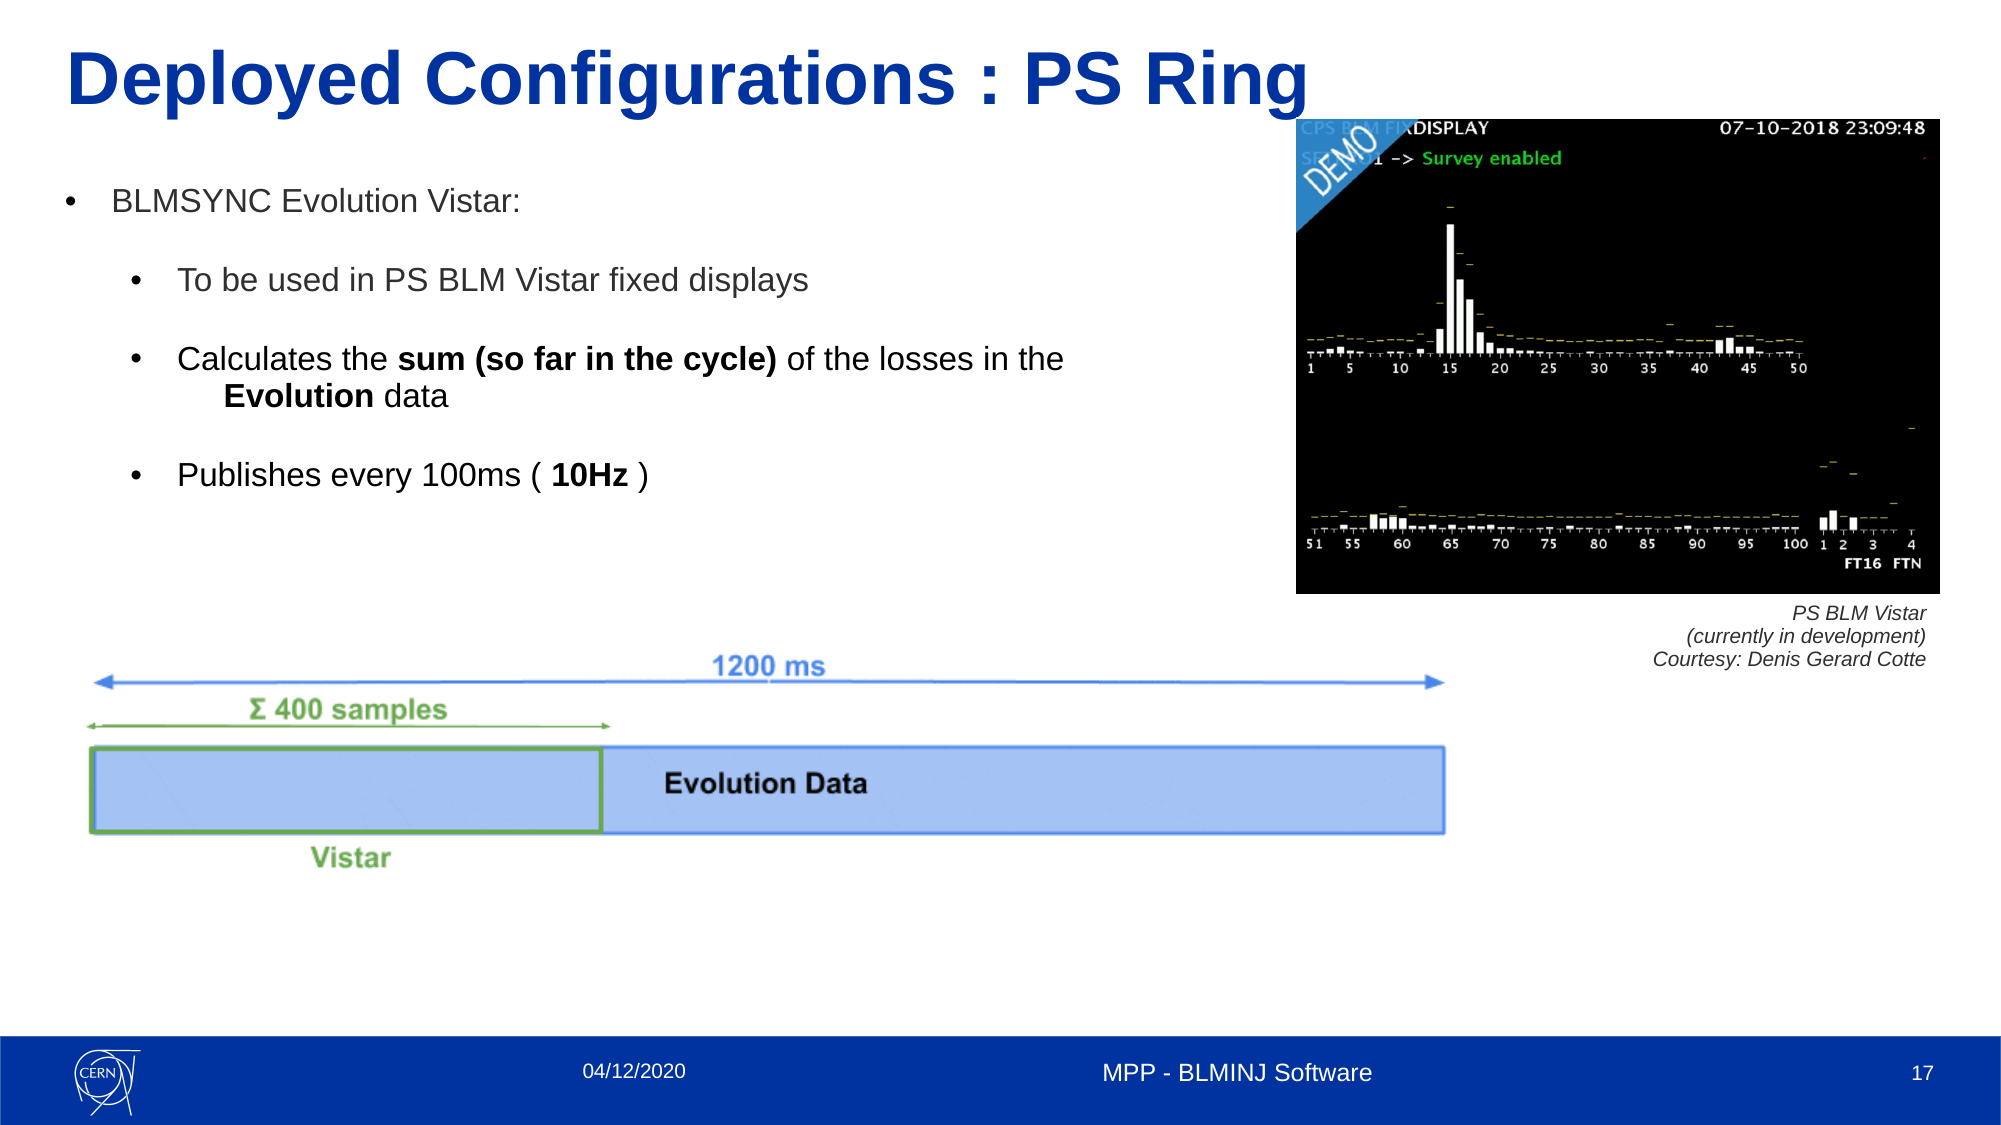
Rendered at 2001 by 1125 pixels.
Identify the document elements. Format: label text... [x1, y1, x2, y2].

slide_number 17 [1822, 1042, 1935, 1103]
footer MPP - BLMINJ Software [698, 1042, 1777, 1103]
slide_number 04/12/2020 [571, 1041, 686, 1102]
picture [1296, 117, 1941, 594]
title Deployed Configurations : PS Ring [66, 44, 1934, 135]
picture [1, 1037, 2000, 1125]
text_box BLMSYNC Evolution Vistar: To be used in PS BLM Vistar fixed displays Calculates the sum (so far in the cycle) of the losses in the Evolution data Publishes every 100ms ( 10Hz ) [47, 174, 1238, 627]
text_box PS BLM Vistar (currently in development) Courtesy: Denis Gerard Cotte [1554, 594, 1942, 694]
picture [47, 643, 1481, 902]
